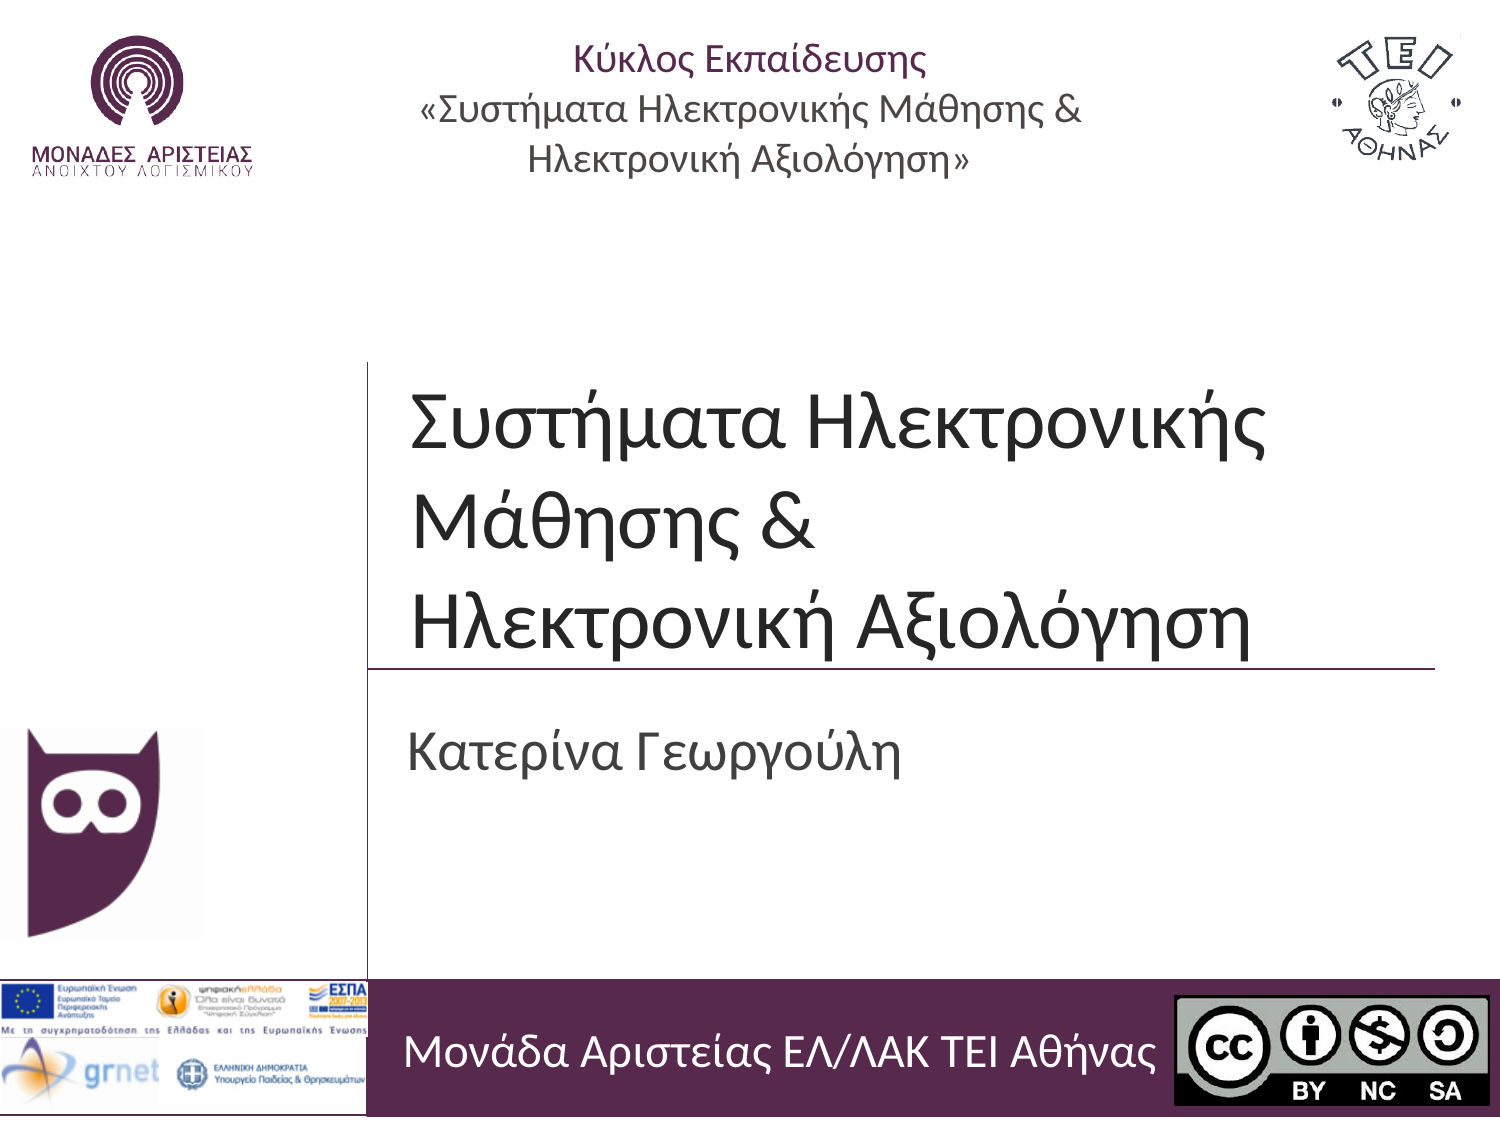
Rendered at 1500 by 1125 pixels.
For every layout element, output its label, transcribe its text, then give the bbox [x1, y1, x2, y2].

picture [175, 1057, 366, 1092]
picture [1174, 995, 1490, 1106]
picture [31, 36, 253, 177]
text_box Κατερίνα Γεωργούλη [392, 704, 1455, 963]
picture [1331, 35, 1461, 167]
text_box Κύκλος Εκπαίδευσης «Συστήματα Ηλεκτρονικής Μάθησης & Ηλεκτρονική Αξιολόγηση» [280, 22, 1220, 190]
picture [0, 982, 368, 1113]
picture [0, 727, 204, 939]
title Συστήματα Ηλεκτρονικής Μάθησης & Ηλεκτρονική Αξιολόγηση [395, 357, 1459, 658]
subtitle Μονάδα Αριστείας ΕΛ/ΛΑΚ ΤΕΙ Αθήνας [387, 992, 1488, 1105]
